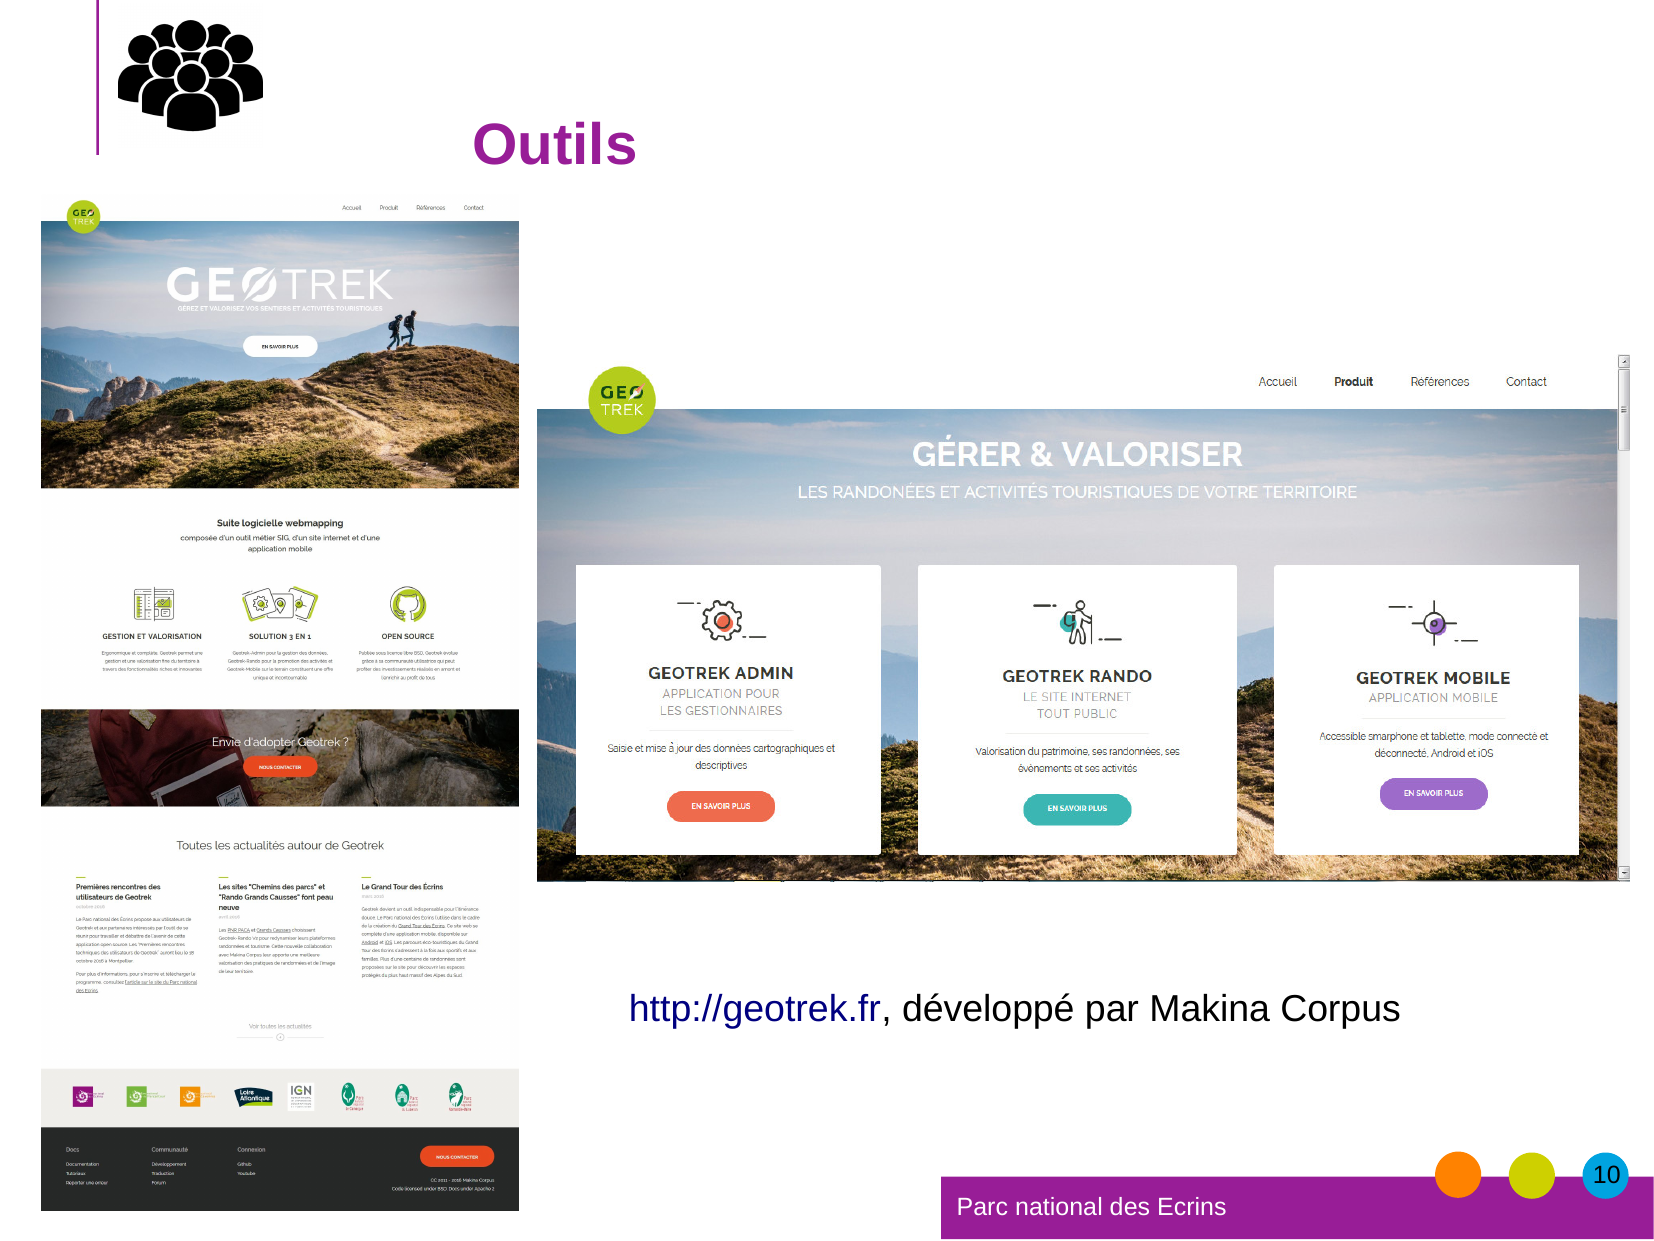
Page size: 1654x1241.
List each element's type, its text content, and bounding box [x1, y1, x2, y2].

picture [118, 3, 263, 148]
picture [537, 354, 1630, 882]
text_box http://geotrek.fr, développé par Makina Corpus [614, 980, 1416, 1038]
title Outils [472, 29, 1241, 178]
picture [41, 194, 519, 1211]
